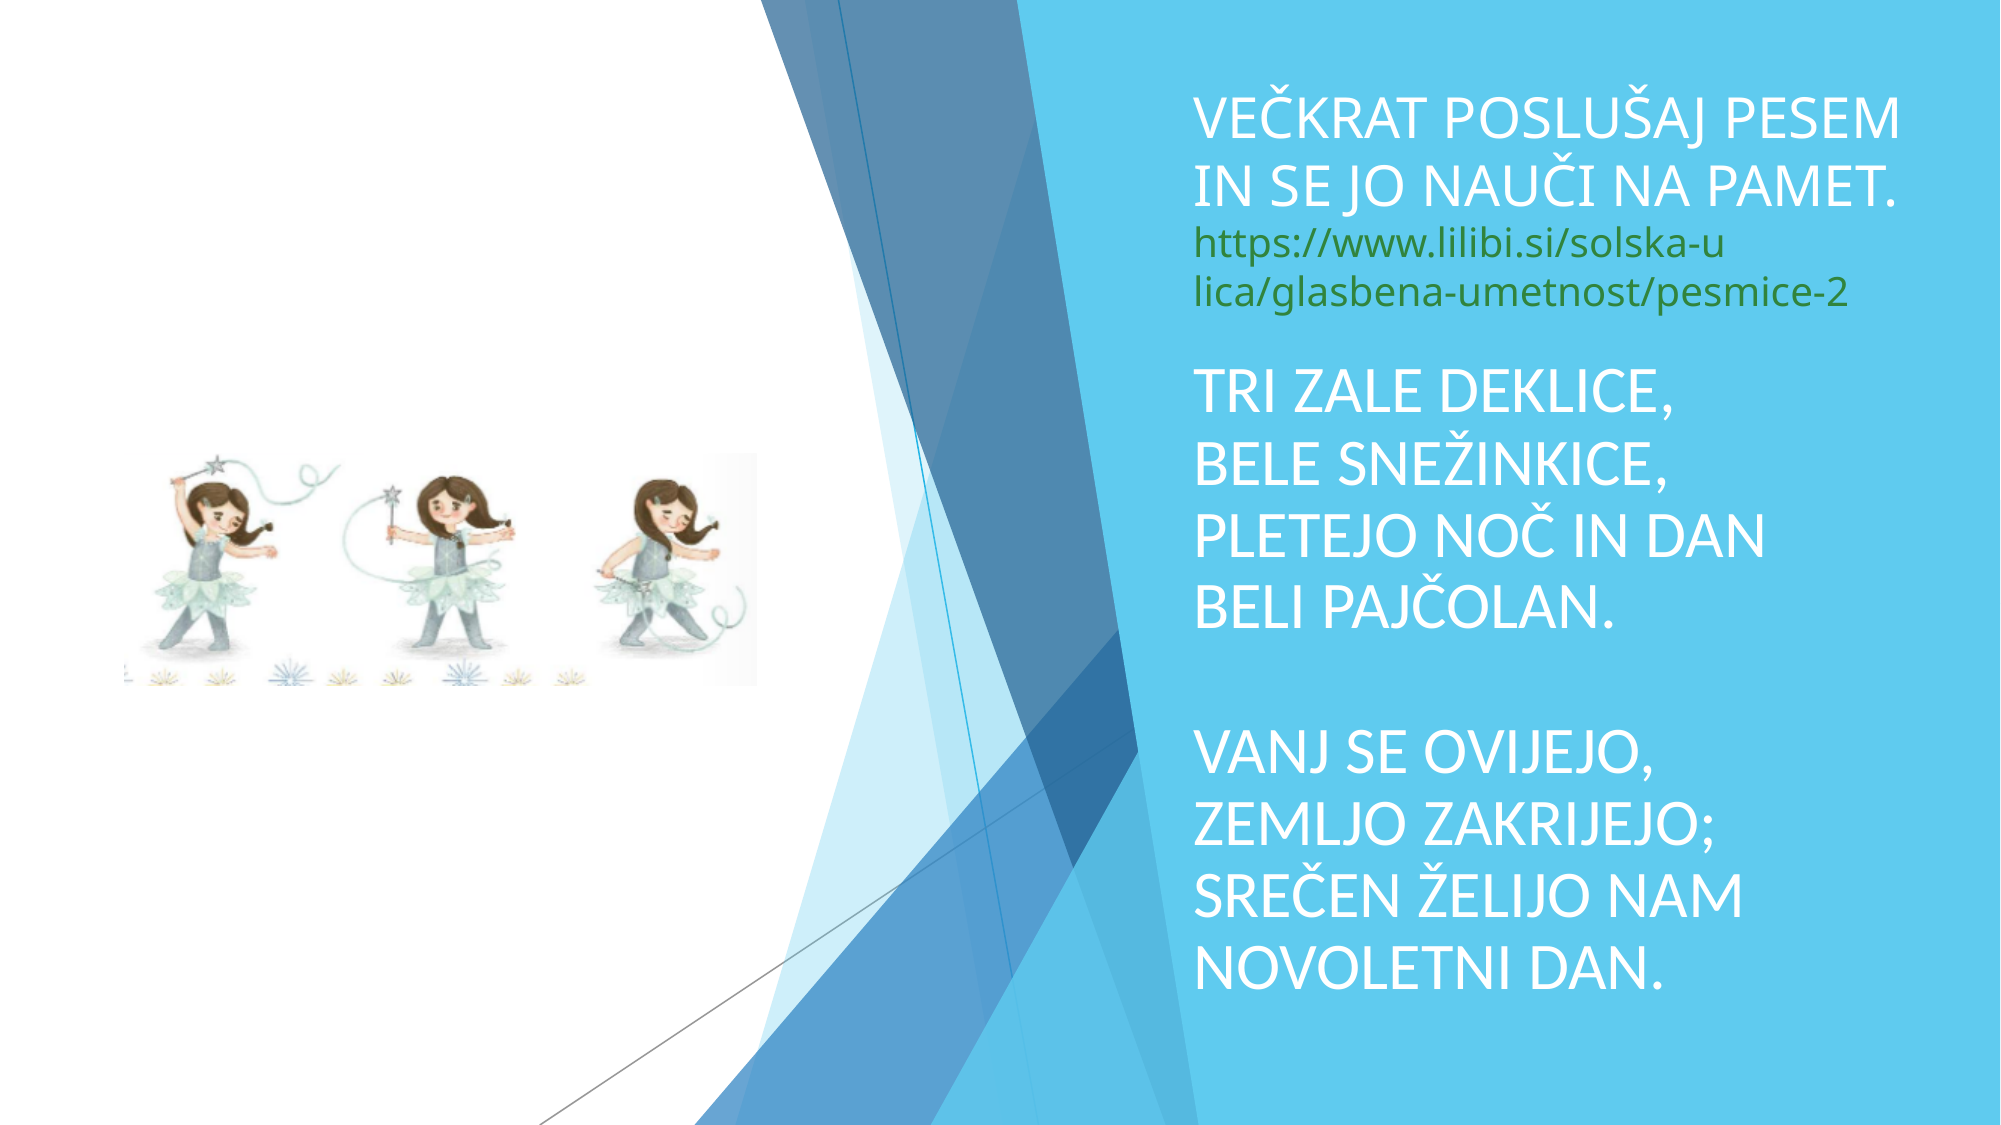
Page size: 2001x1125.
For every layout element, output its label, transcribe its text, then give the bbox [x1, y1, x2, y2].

title VEČKRAT POSLUŠAJ PESEM IN SE JO NAUČI NA PAMET. https://www.lilibi.si/solska-u lica/glasbena-umetnost/pesmice-2 [1178, 63, 1919, 333]
text_box [0, 0, 2000, 1125]
picture [124, 453, 757, 686]
list TRI ZALE DEKLICE, BELE SNEŽINKICE, PLETEJO NOČ IN DAN BELI PAJČOLAN. VANJ SE OVIJEJO, ZEMLJO ZAKRIJEJO; SREČEN ŽELIJO NAM NOVOLETNI DAN. [1178, 347, 1919, 1078]
